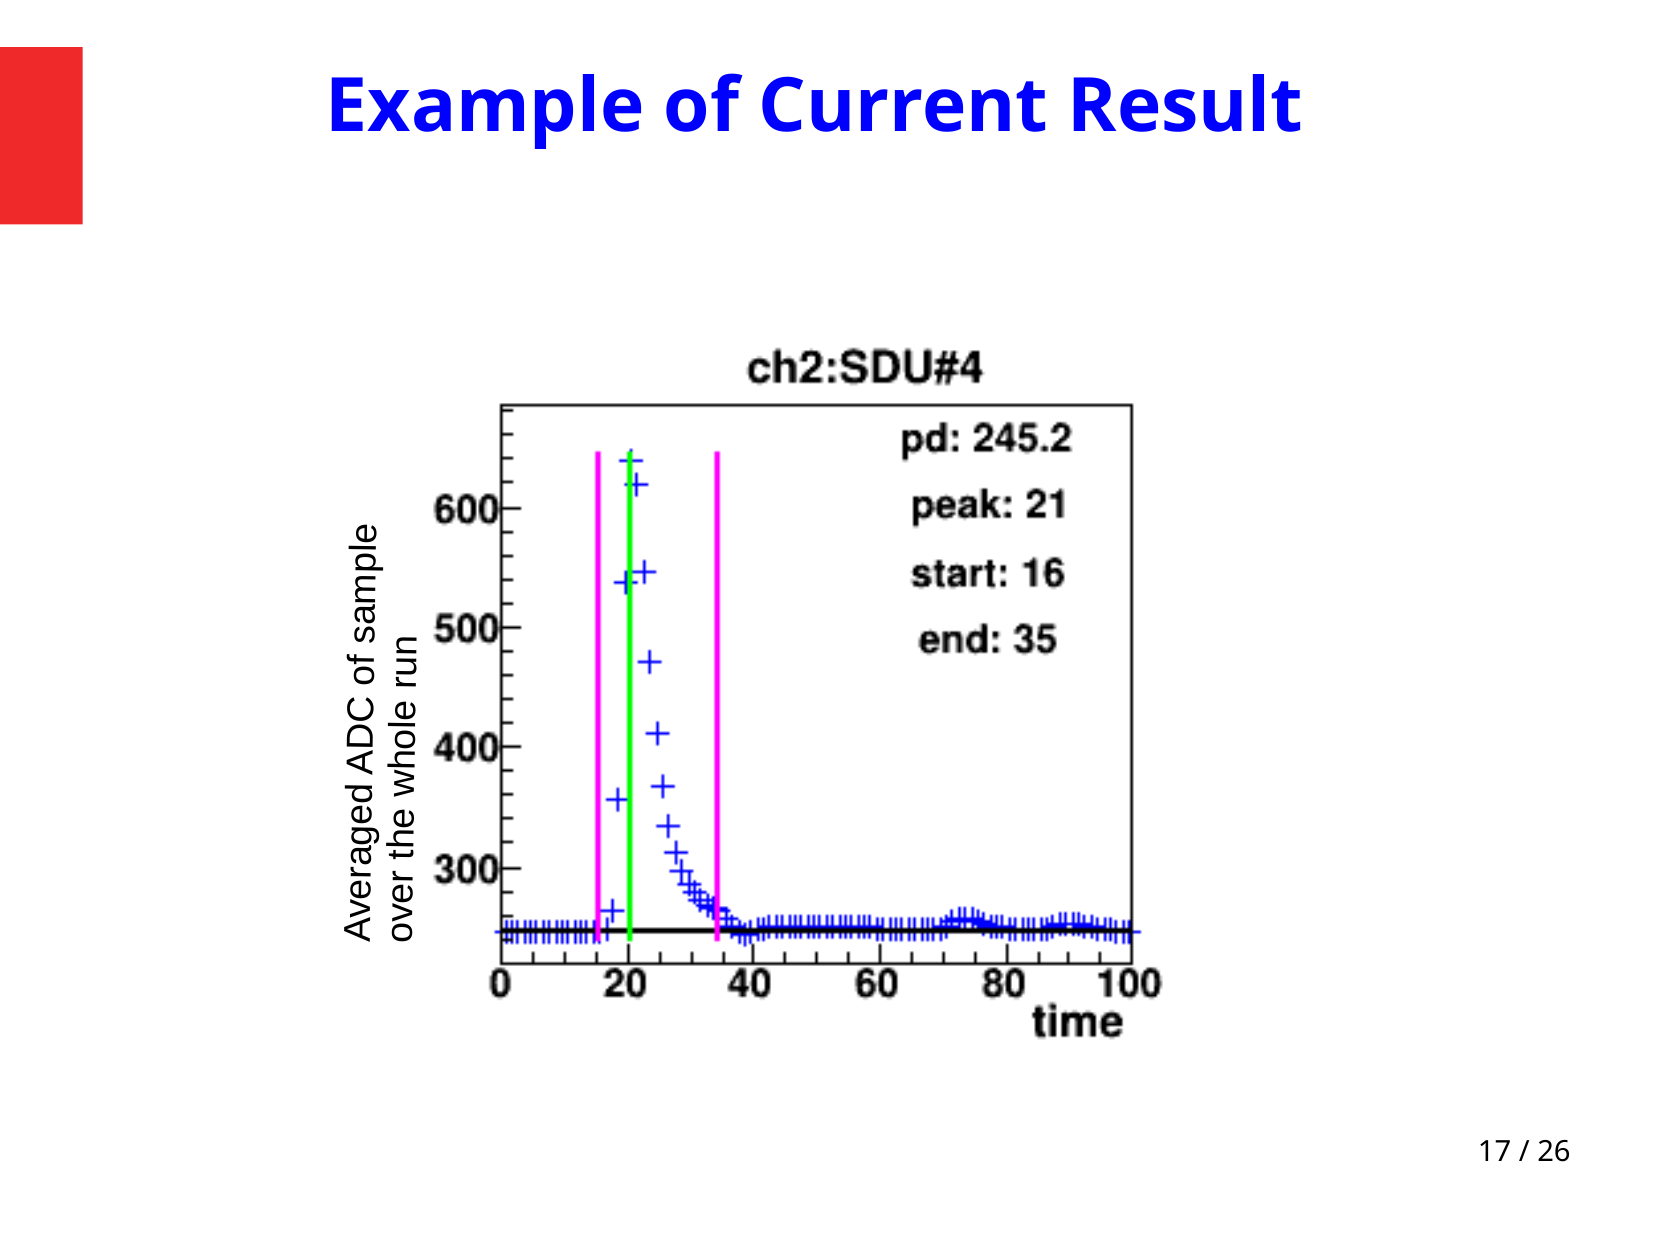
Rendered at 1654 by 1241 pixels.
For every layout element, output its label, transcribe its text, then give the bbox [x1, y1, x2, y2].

title Example of Current Result [88, 51, 1542, 154]
picture [387, 270, 1231, 1047]
text_box Averaged ADC of sample over the whole run [328, 462, 438, 959]
